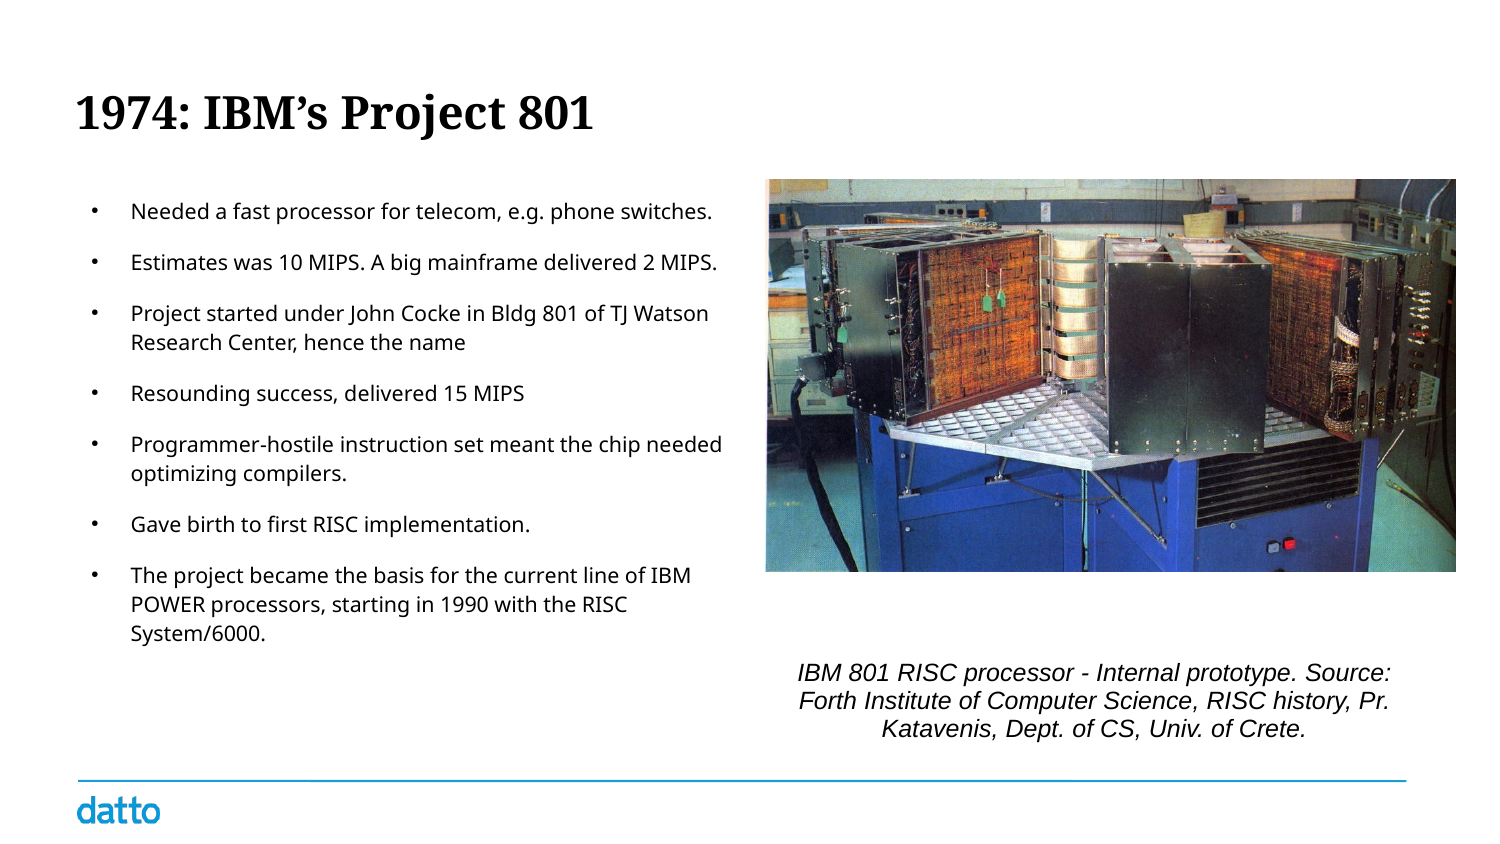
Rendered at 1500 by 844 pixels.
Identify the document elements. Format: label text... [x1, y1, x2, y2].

picture [82, 808, 91, 819]
picture [765, 179, 1456, 572]
title 1974: IBM’s Project 801 [75, 51, 1404, 172]
text_box IBM 801 RISC processor - Internal prototype. Source: Forth Institute of Computer Science, RISC history, Pr. Katavenis, Dept. of CS, Univ. of Crete. [780, 651, 1411, 751]
list Needed a fast processor for telecom, e.g. phone switches. Estimates was 10 MIPS. A big mainframe delivered 2 MIPS. Project started under John Cocke in Bldg 801 of TJ Watson Research Center, hence the name Resounding success, delivered 15 MIPS Programmer-hostile instruction set meant the chip needed optimizing compilers. Gave birth to first RISC implementation. The project became the basis for the current line of IBM POWER processors, starting in 1990 with the RISC System/6000. [78, 197, 736, 687]
picture [136, 796, 160, 824]
picture [122, 808, 133, 824]
picture [77, 796, 91, 808]
picture [95, 796, 133, 824]
picture [146, 808, 156, 819]
